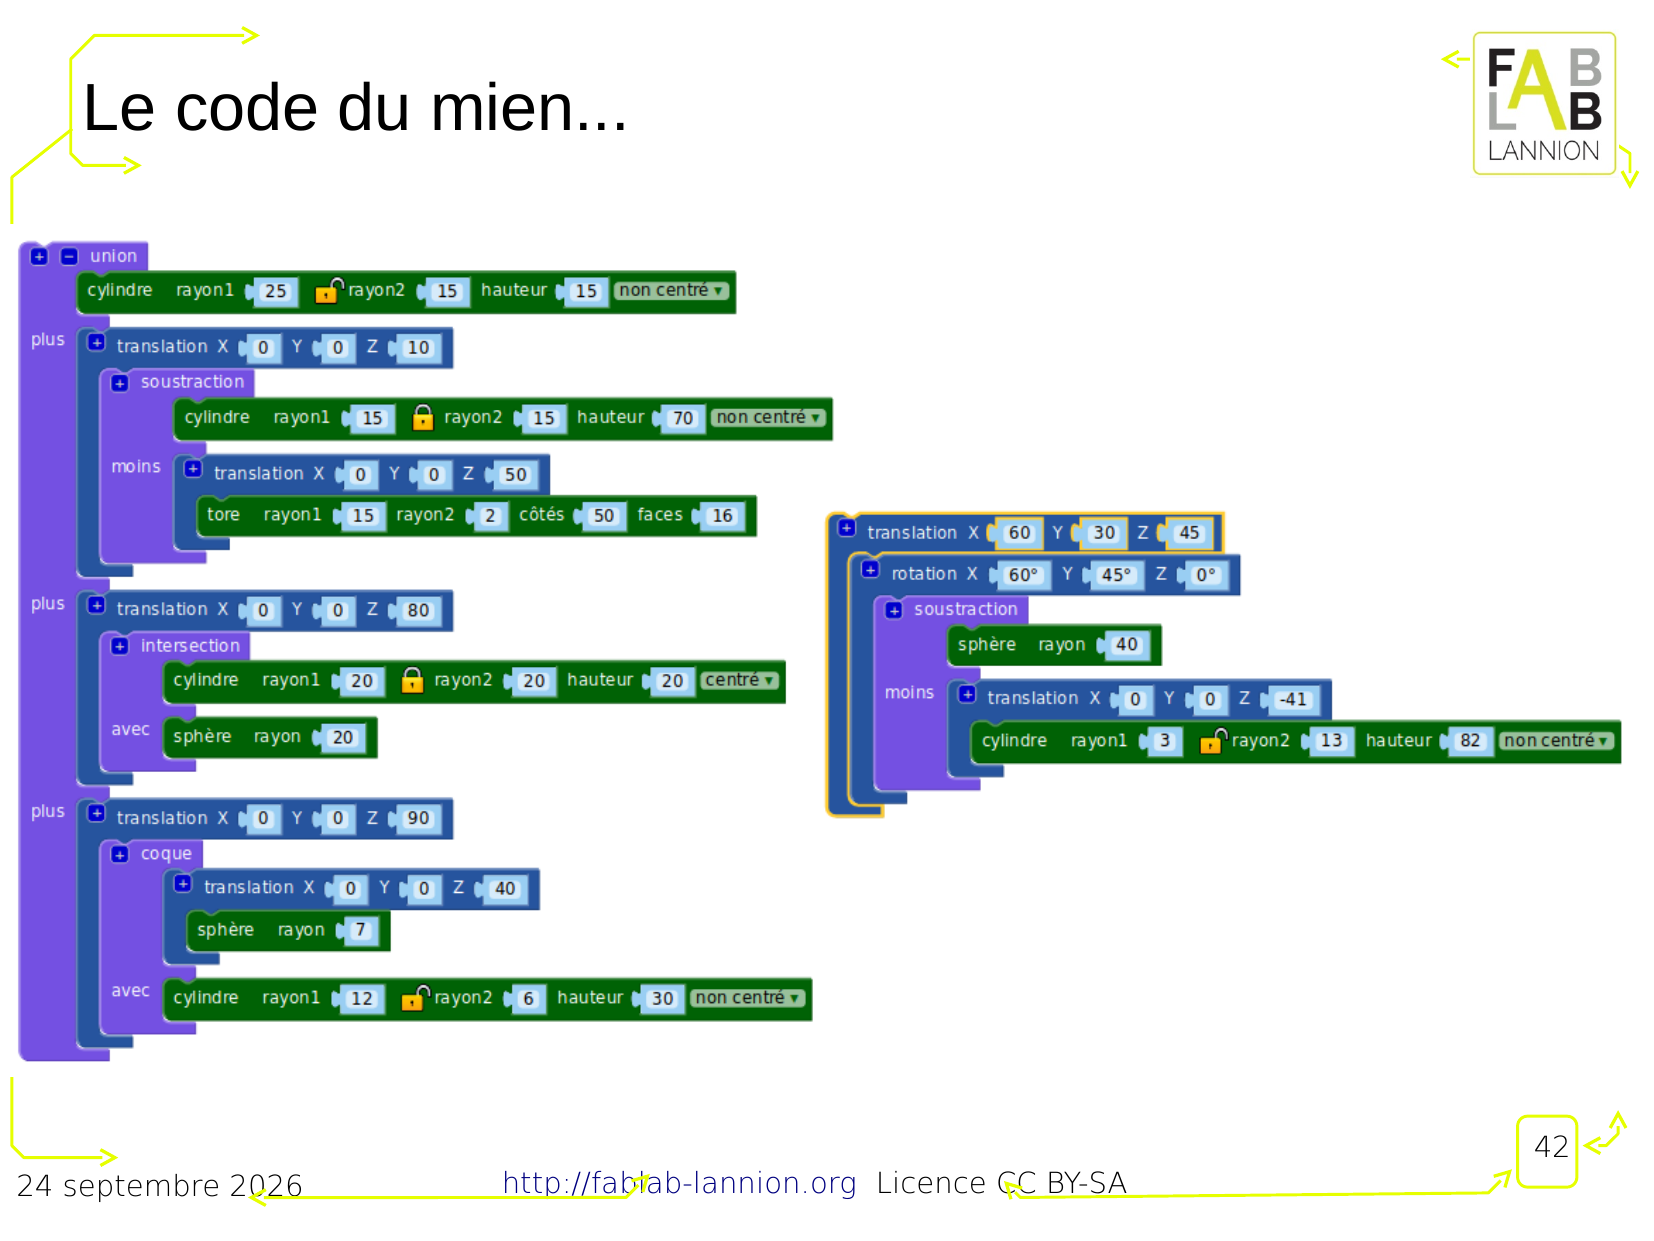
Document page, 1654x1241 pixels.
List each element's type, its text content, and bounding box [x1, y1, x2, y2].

picture [1470, 29, 1619, 178]
title Le code du mien... [82, 49, 1441, 166]
picture [0, 224, 1654, 1077]
